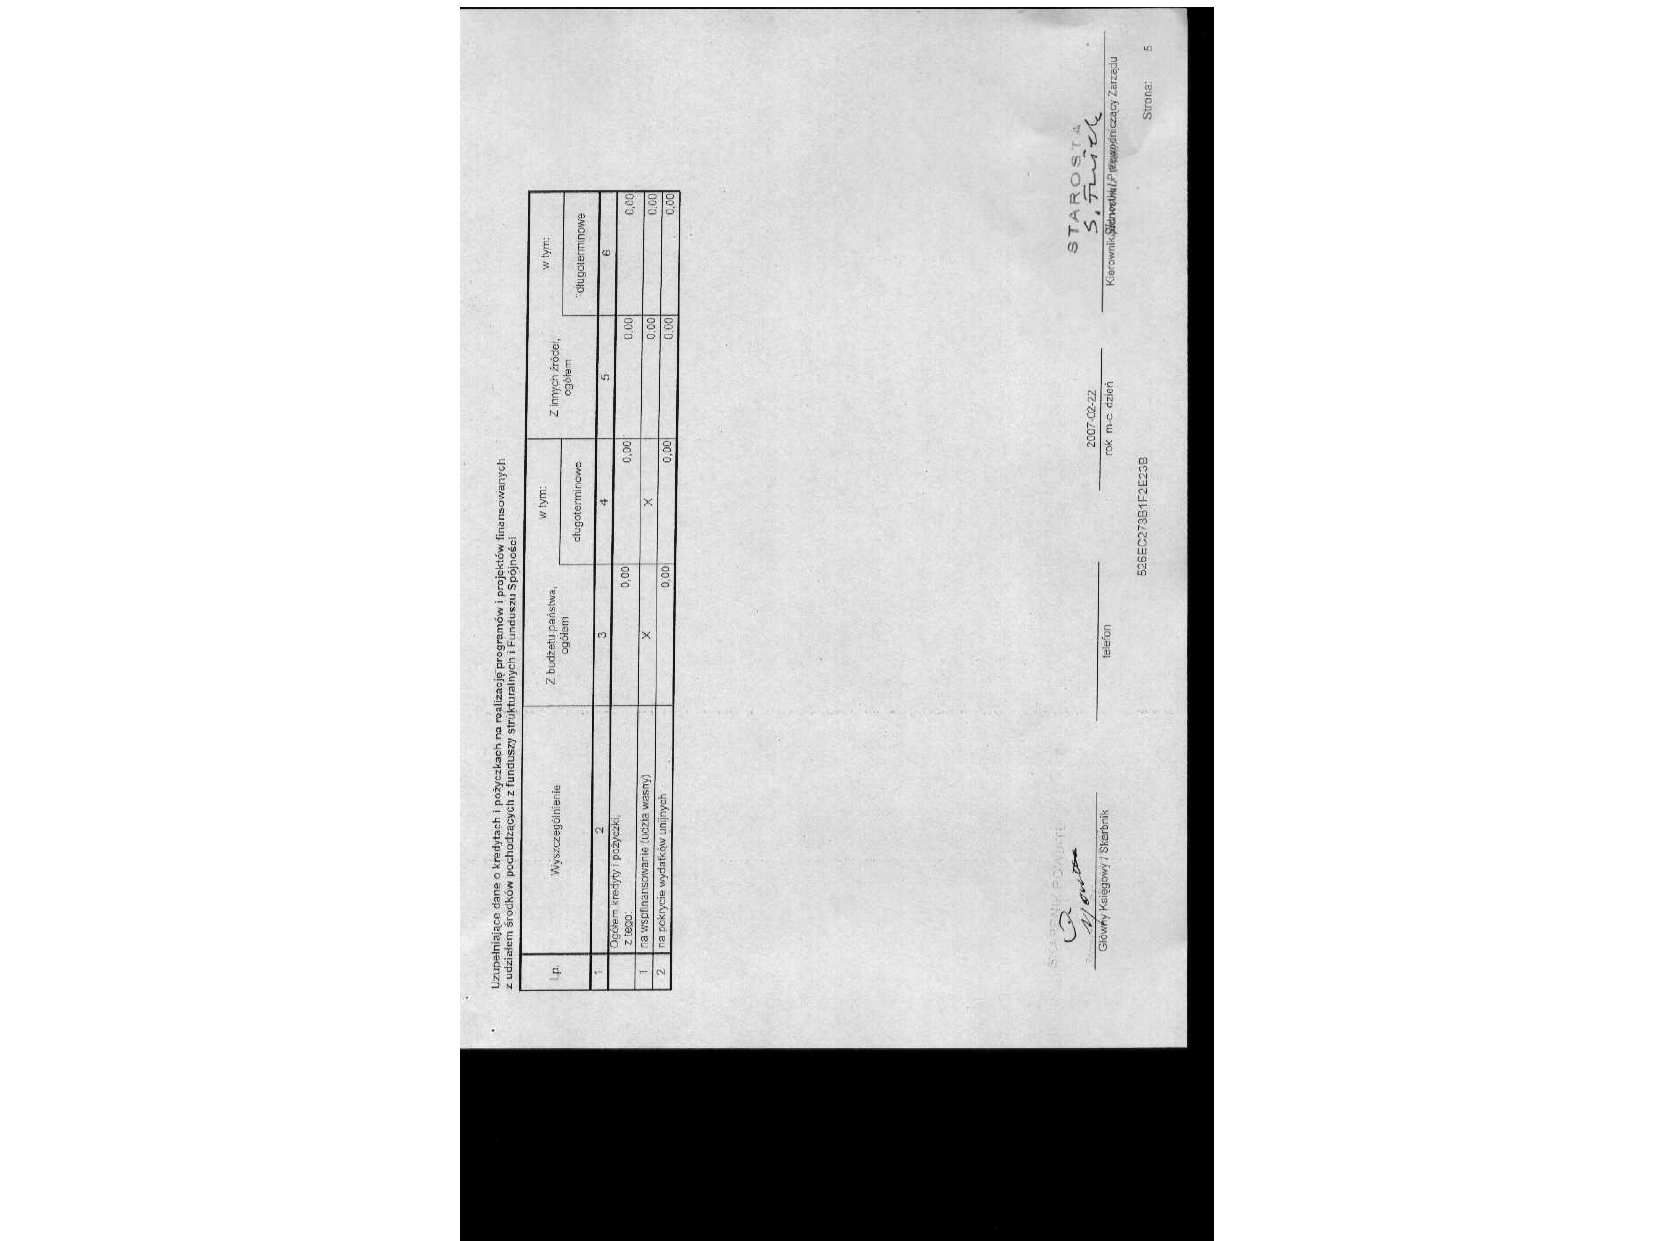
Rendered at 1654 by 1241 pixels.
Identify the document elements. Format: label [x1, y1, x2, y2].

picture [460, 7, 1214, 1241]
